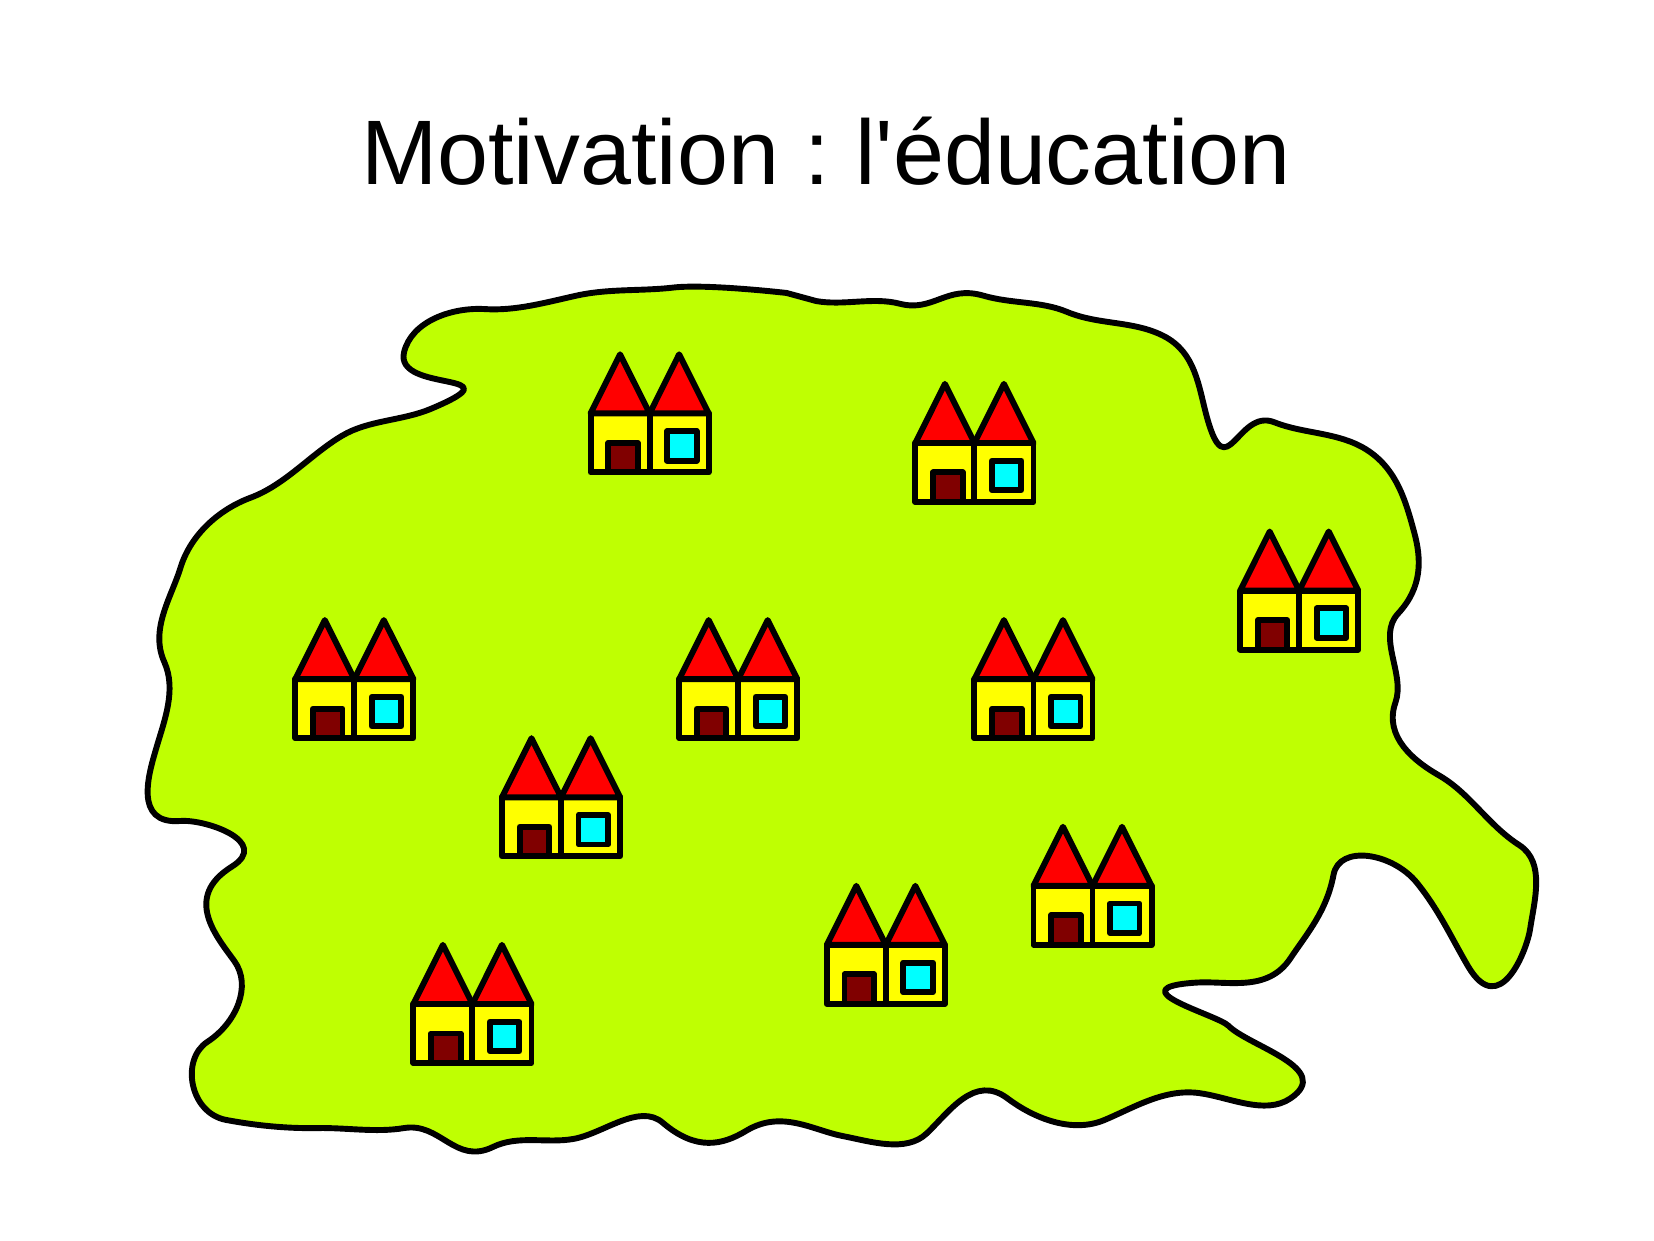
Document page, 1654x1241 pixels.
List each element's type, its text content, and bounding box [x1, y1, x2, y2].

title Motivation : l'éducation [82, 49, 1571, 257]
text_box [147, 286, 1537, 1152]
